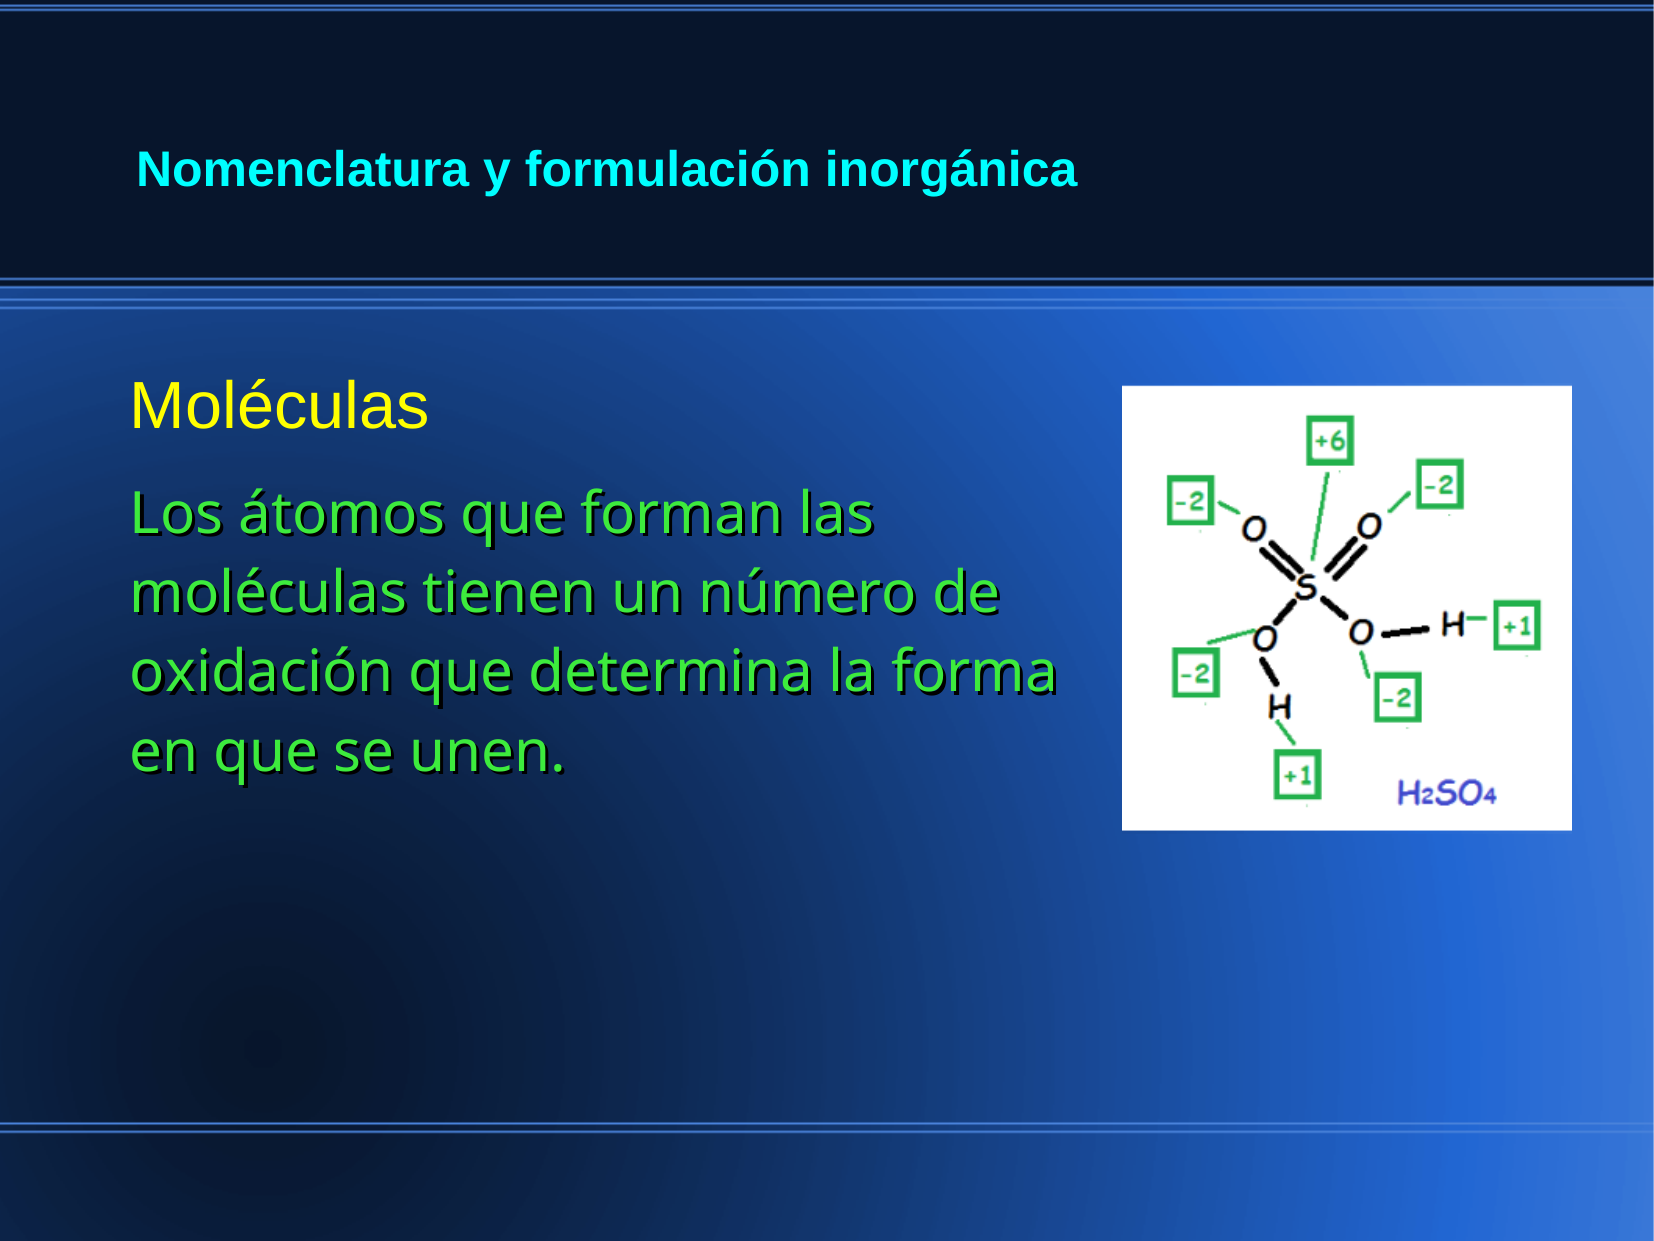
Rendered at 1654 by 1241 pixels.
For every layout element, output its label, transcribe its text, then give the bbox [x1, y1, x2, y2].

picture [0, 0, 1654, 1241]
text_box Los átomos que forman las moléculas tienen un número de oxidación que determina la forma en que se unen. [59, 471, 1063, 841]
title Nomenclatura y formulación inorgánica [32, 118, 1182, 220]
list Moléculas [59, 368, 532, 443]
